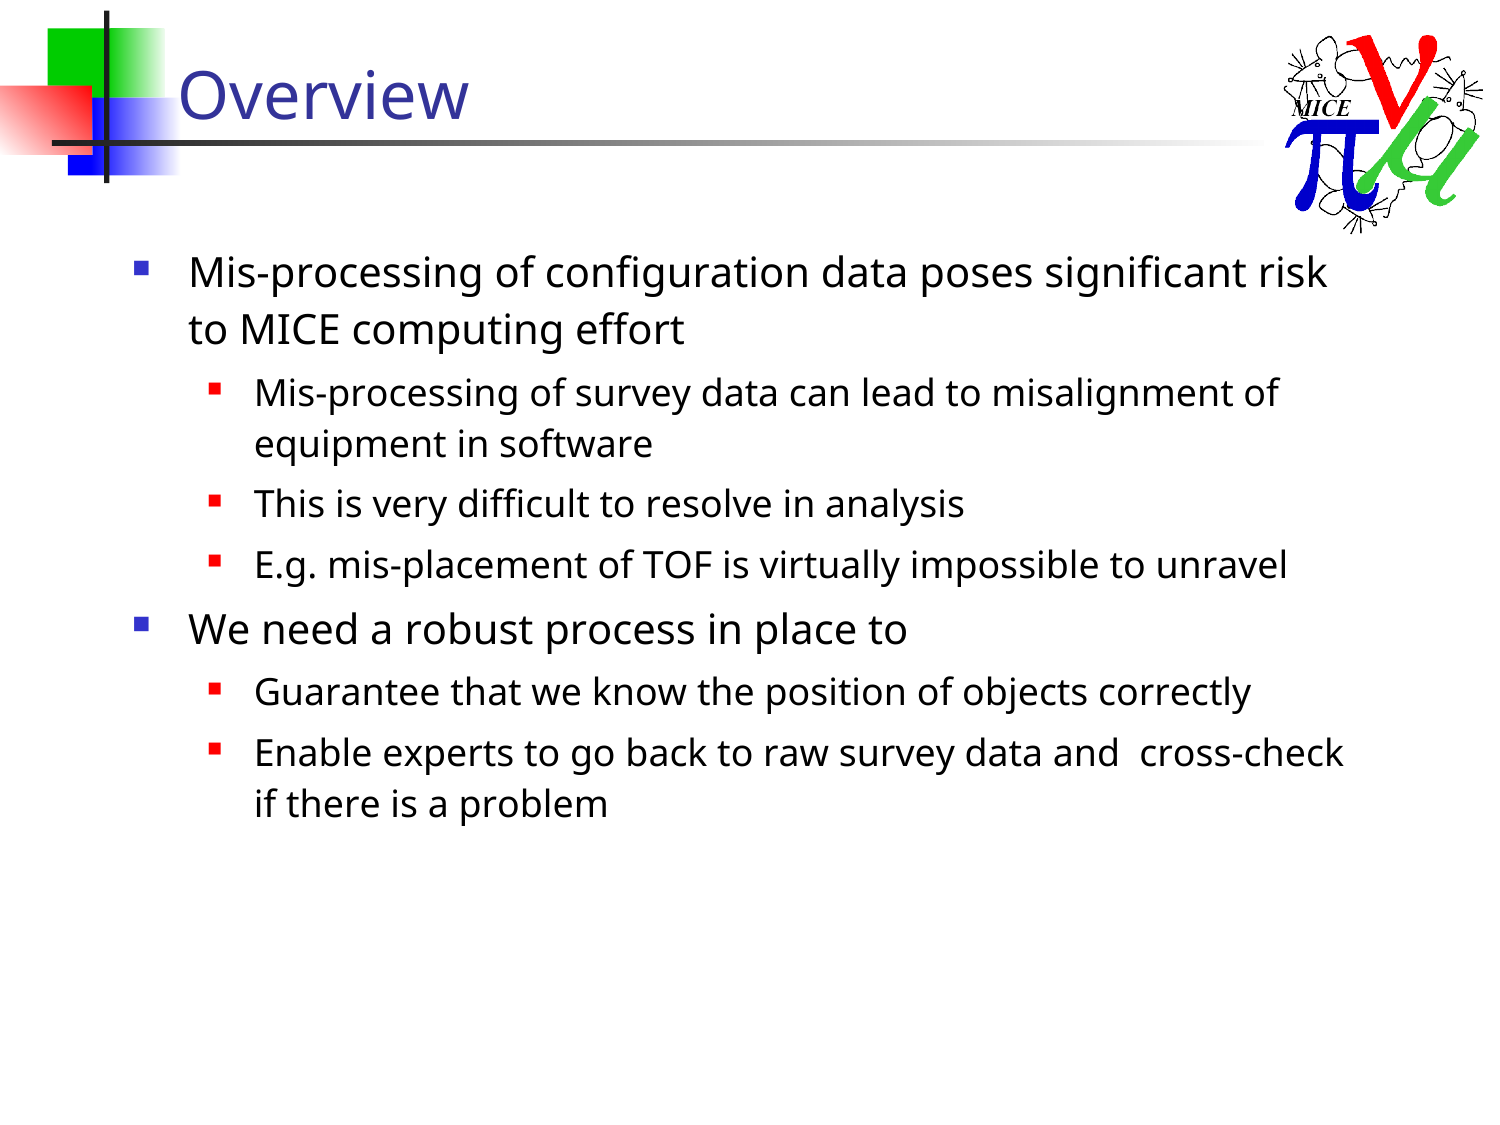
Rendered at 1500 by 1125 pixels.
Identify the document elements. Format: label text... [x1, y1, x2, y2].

title Overview [162, 0, 1441, 188]
picture [1264, 5, 1500, 251]
list Mis-processing of configuration data poses significant risk to MICE computing effort Mis-processing of survey data can lead to misalignment of equipment in software This is very difficult to resolve in analysis E.g. mis-placement of TOF is virtually impossible to unravel We need a robust process in place to Guarantee that we know the position of objects correctly Enable experts to go back to raw survey data and cross-check if there is a problem [117, 235, 1393, 758]
